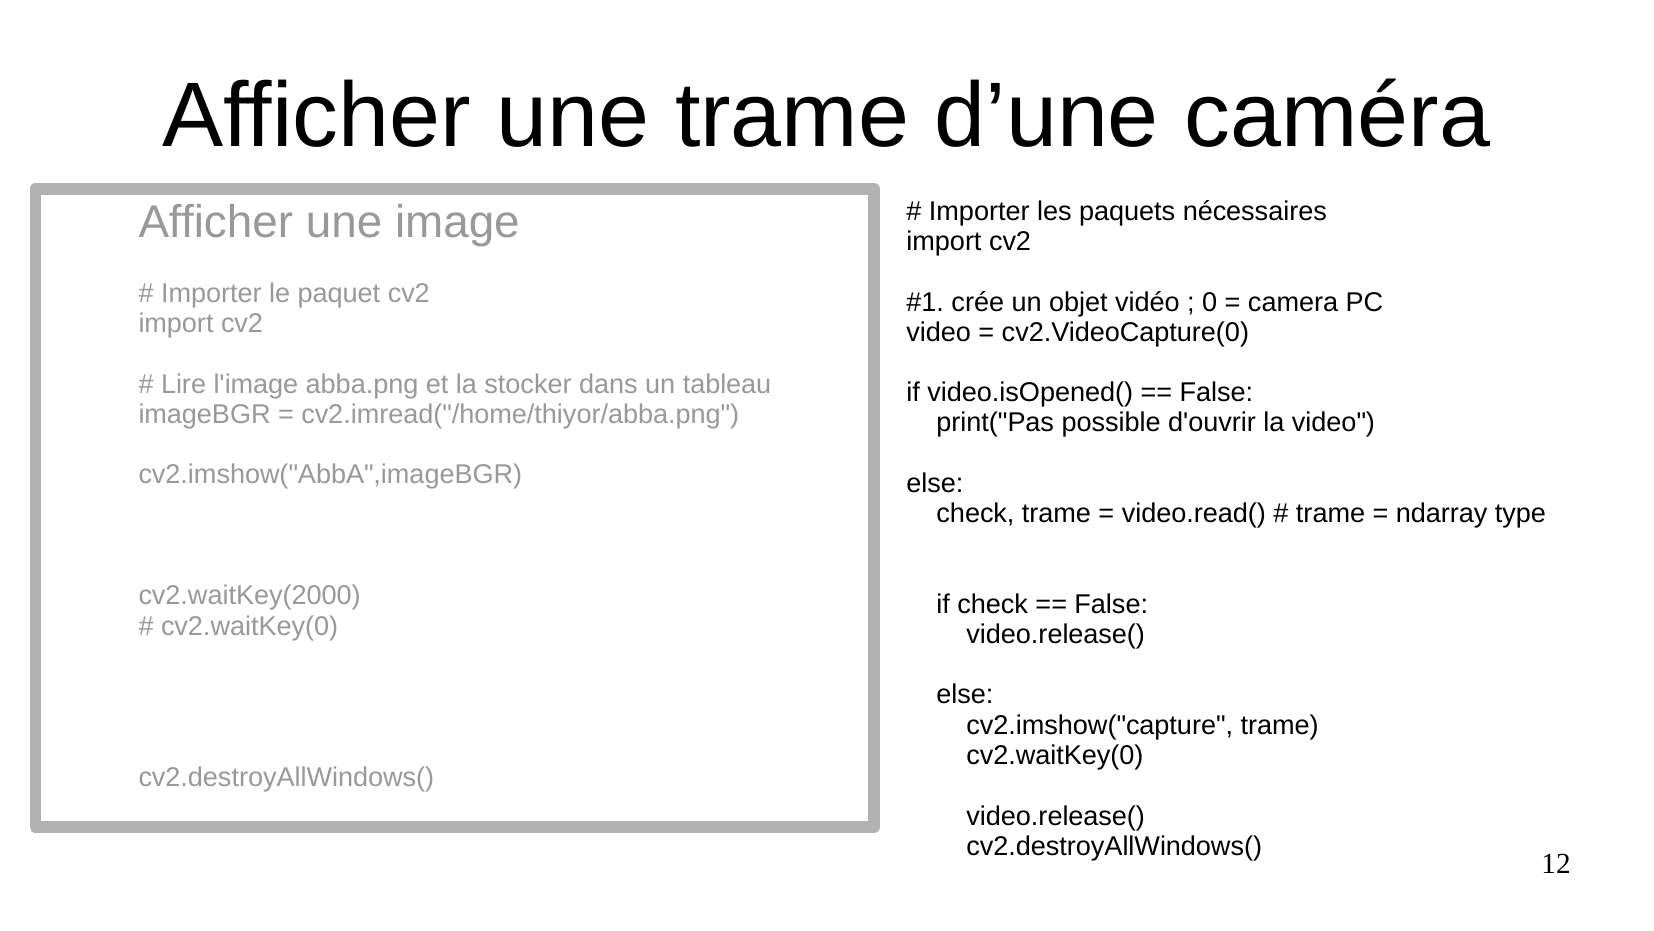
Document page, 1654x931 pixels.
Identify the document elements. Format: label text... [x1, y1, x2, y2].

text_box Afficher une image # Importer le paquet cv2 import cv2 # Lire l'image abba.png et la stocker dans un tableau imageBGR = cv2.imread("/home/thiyor/abba.png") cv2.imshow("AbbA",imageBGR) cv2.waitKey(2000) # cv2.waitKey(0) cv2.destroyAllWindows() [35, 188, 875, 827]
text_box # Importer les paquets nécessaires import cv2 #1. crée un objet vidéo ; 0 = camera PC video = cv2.VideoCapture(0) if video.isOpened() == False: print("Pas possible d'ouvrir la video") else: check, trame = video.read() # trame = ndarray type if check == False: video.release() else: cv2.imshow("capture", trame) cv2.waitKey(0) video.release() cv2.destroyAllWindows() [891, 188, 1607, 869]
title Afficher une trame d’une caméra [82, 37, 1571, 193]
